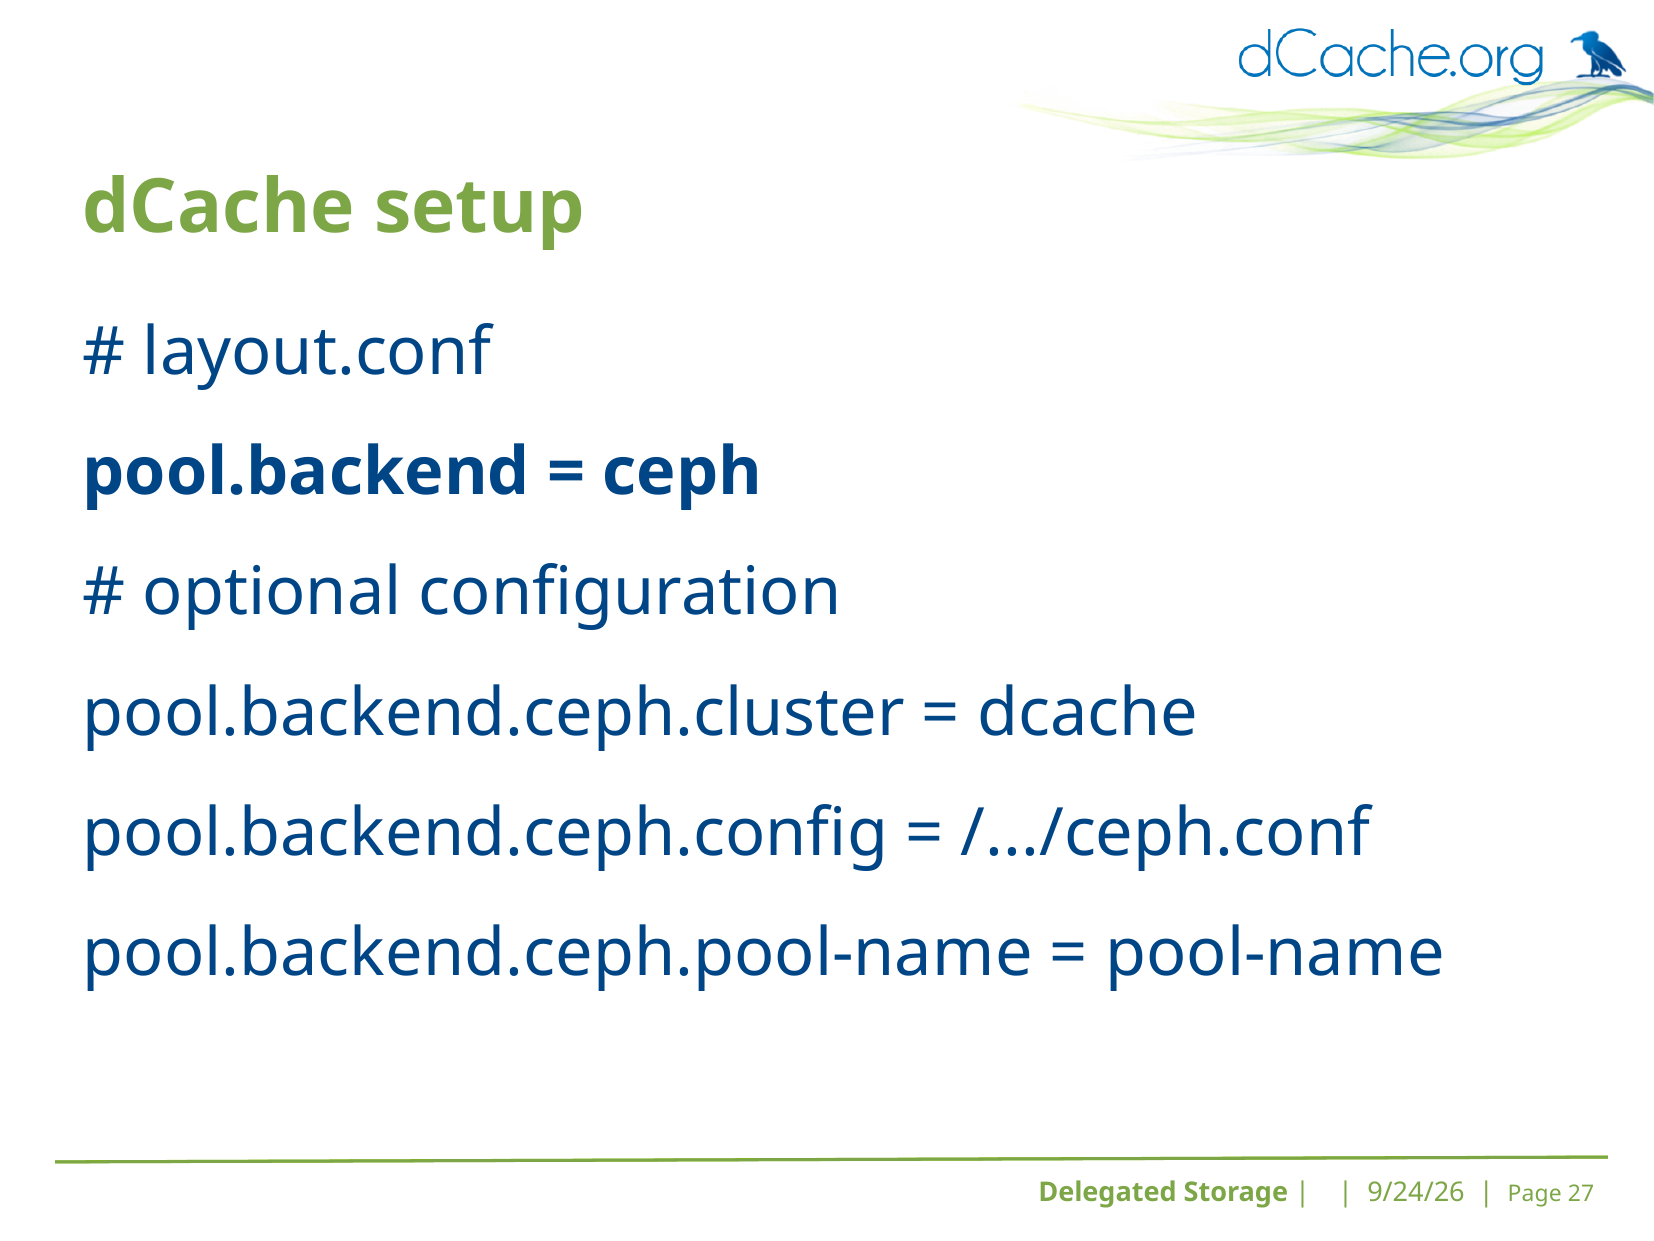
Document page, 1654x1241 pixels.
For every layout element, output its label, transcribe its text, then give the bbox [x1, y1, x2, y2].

picture [956, 16, 1654, 169]
list # layout.conf pool.backend = ceph # optional configuration pool.backend.ceph.cluster = dcache pool.backend.ceph.config = /.../ceph.conf pool.backend.ceph.pool-name = pool-name [82, 302, 1571, 1023]
title dCache setup [82, 155, 1605, 252]
